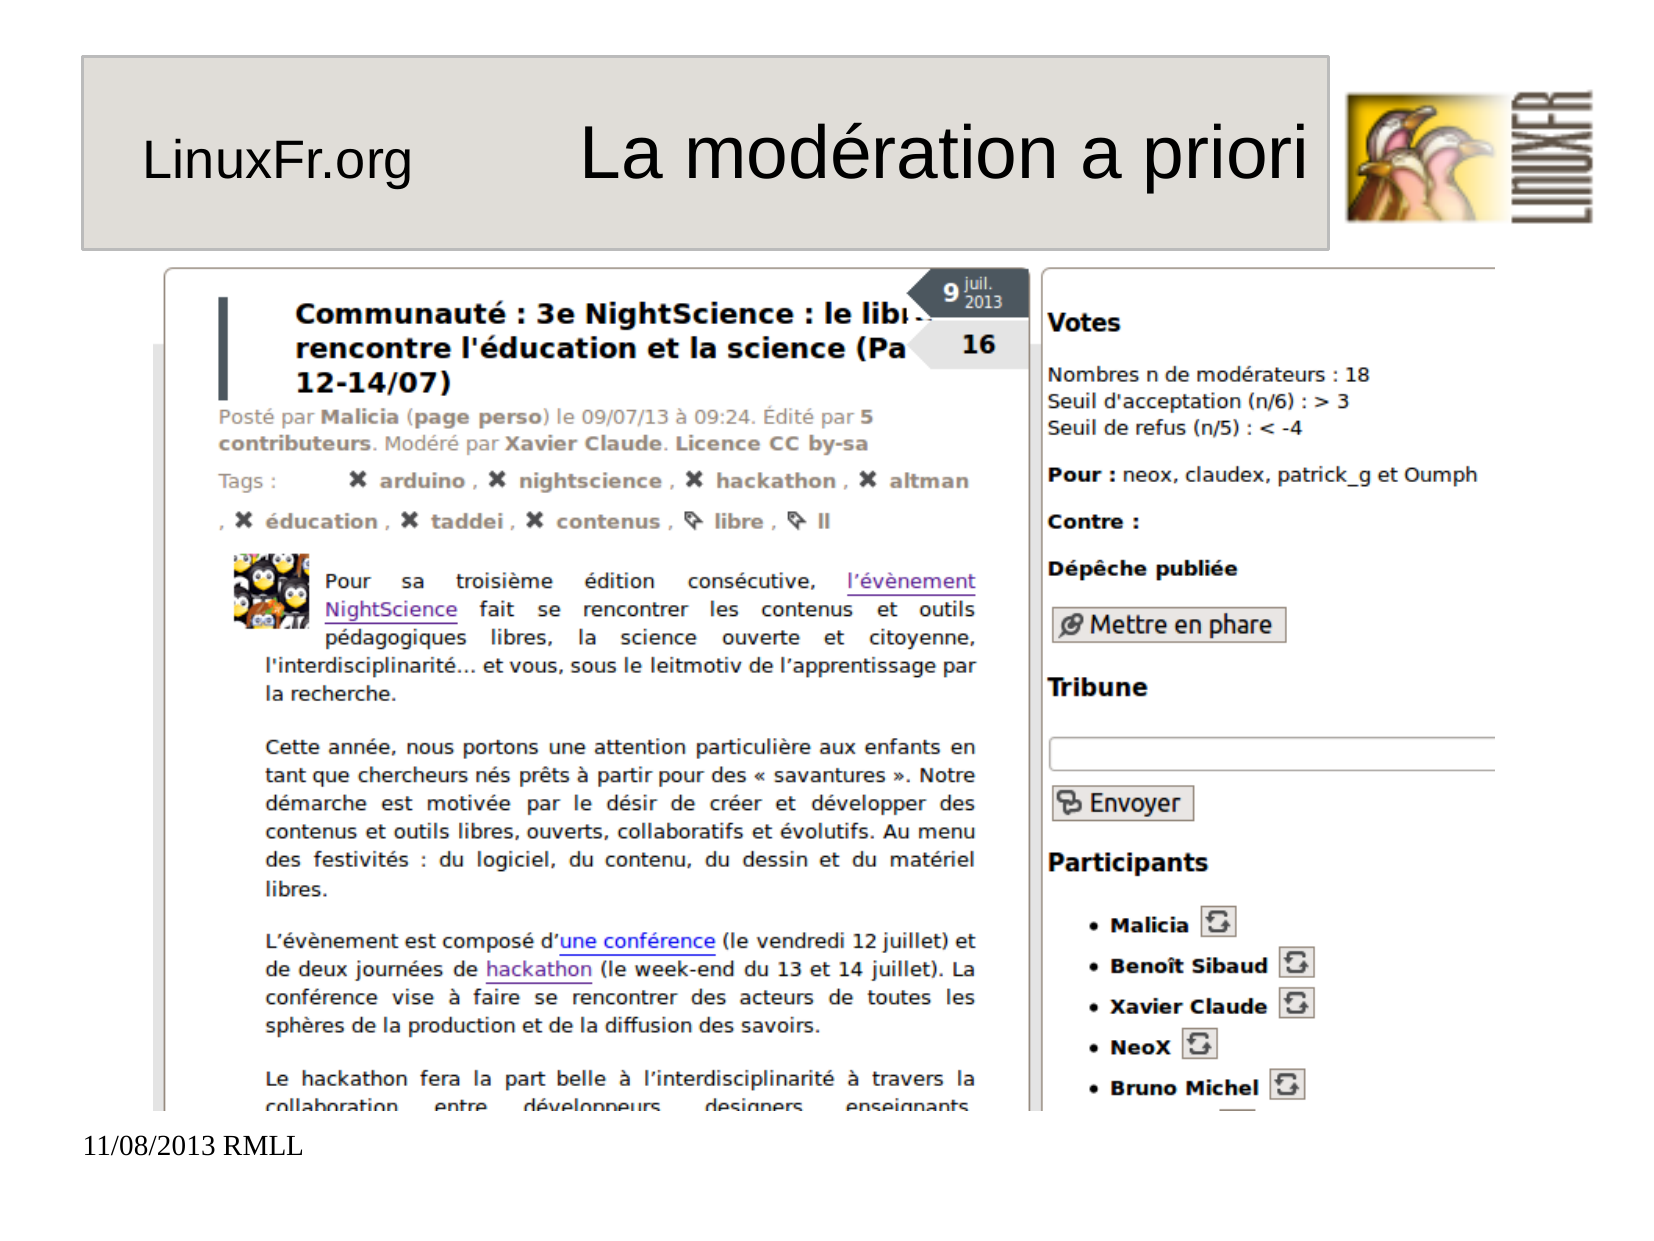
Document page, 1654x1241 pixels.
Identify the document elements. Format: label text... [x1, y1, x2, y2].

picture [153, 252, 1495, 1111]
picture [1341, 88, 1601, 229]
title LinuxFr.org La modération a priori [82, 56, 1329, 250]
